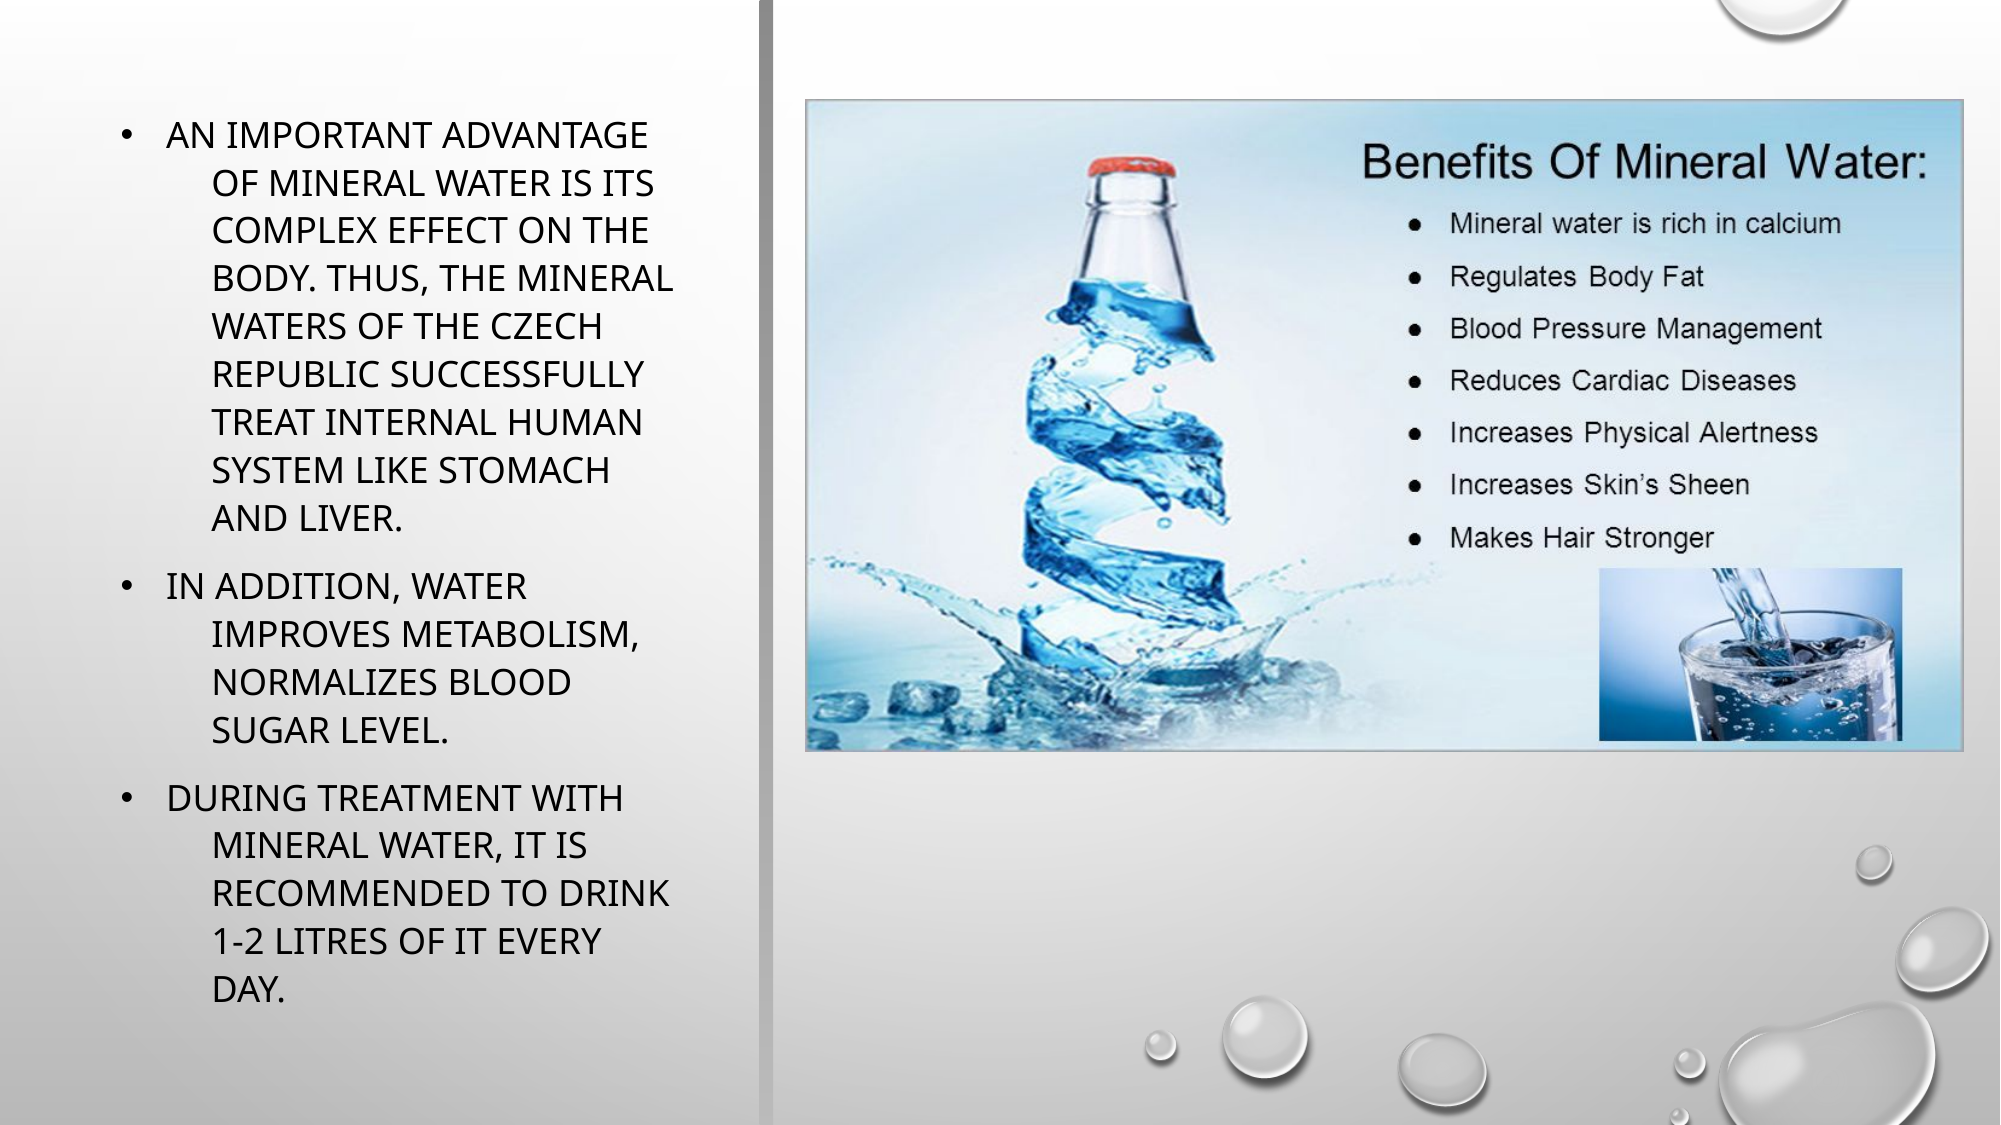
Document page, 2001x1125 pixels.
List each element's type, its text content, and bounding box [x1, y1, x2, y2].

picture [762, 0, 2000, 1125]
picture [0, 0, 760, 1125]
list An important advantage of mineral water is its complex effect on the body. Thus, the mineral waters of the Czech Republic successfully treat internal human system like stomach and liver. In addition, water improves metabolism, normalizes blood sugar level. During treatment with mineral water, it is recommended to drink 1-2 litres of it every day. [105, 99, 700, 1025]
